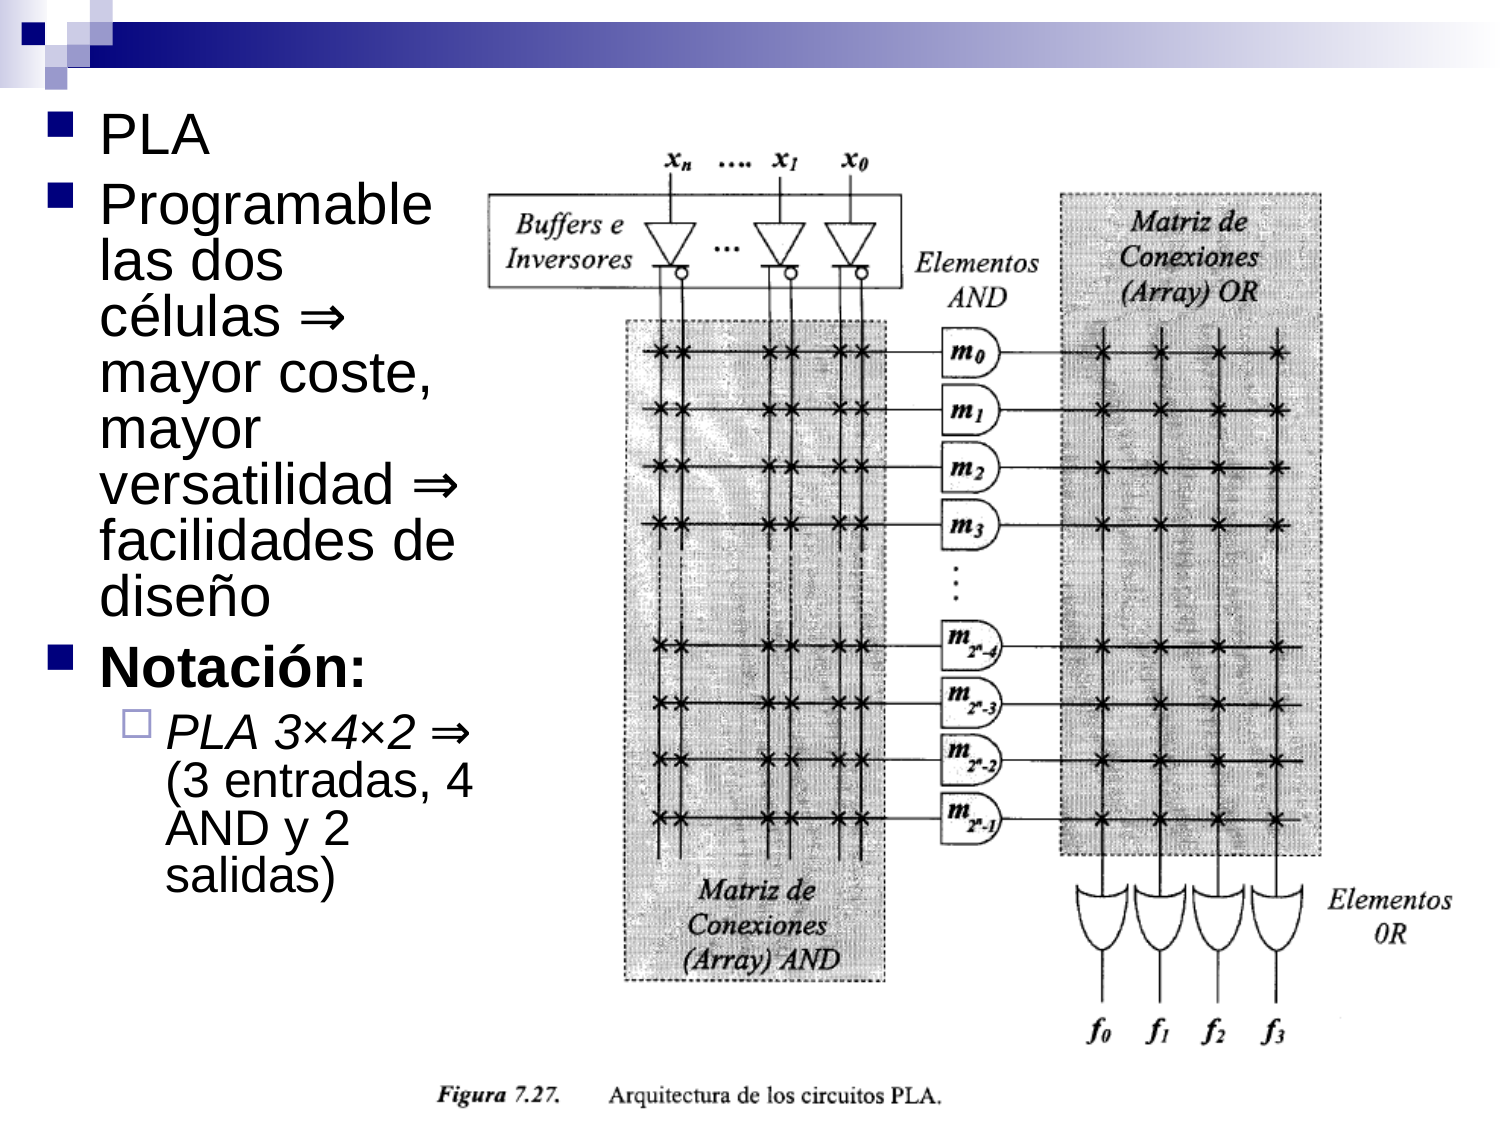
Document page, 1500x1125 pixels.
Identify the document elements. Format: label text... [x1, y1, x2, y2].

list PLA Programable las dos células ⇒ mayor coste, mayor versatilidad ⇒ facilidades de diseño Notación: PLA 3×4×2 ⇒ (3 entradas, 4 AND y 2 salidas) [29, 101, 491, 976]
picture [413, 118, 1500, 1125]
